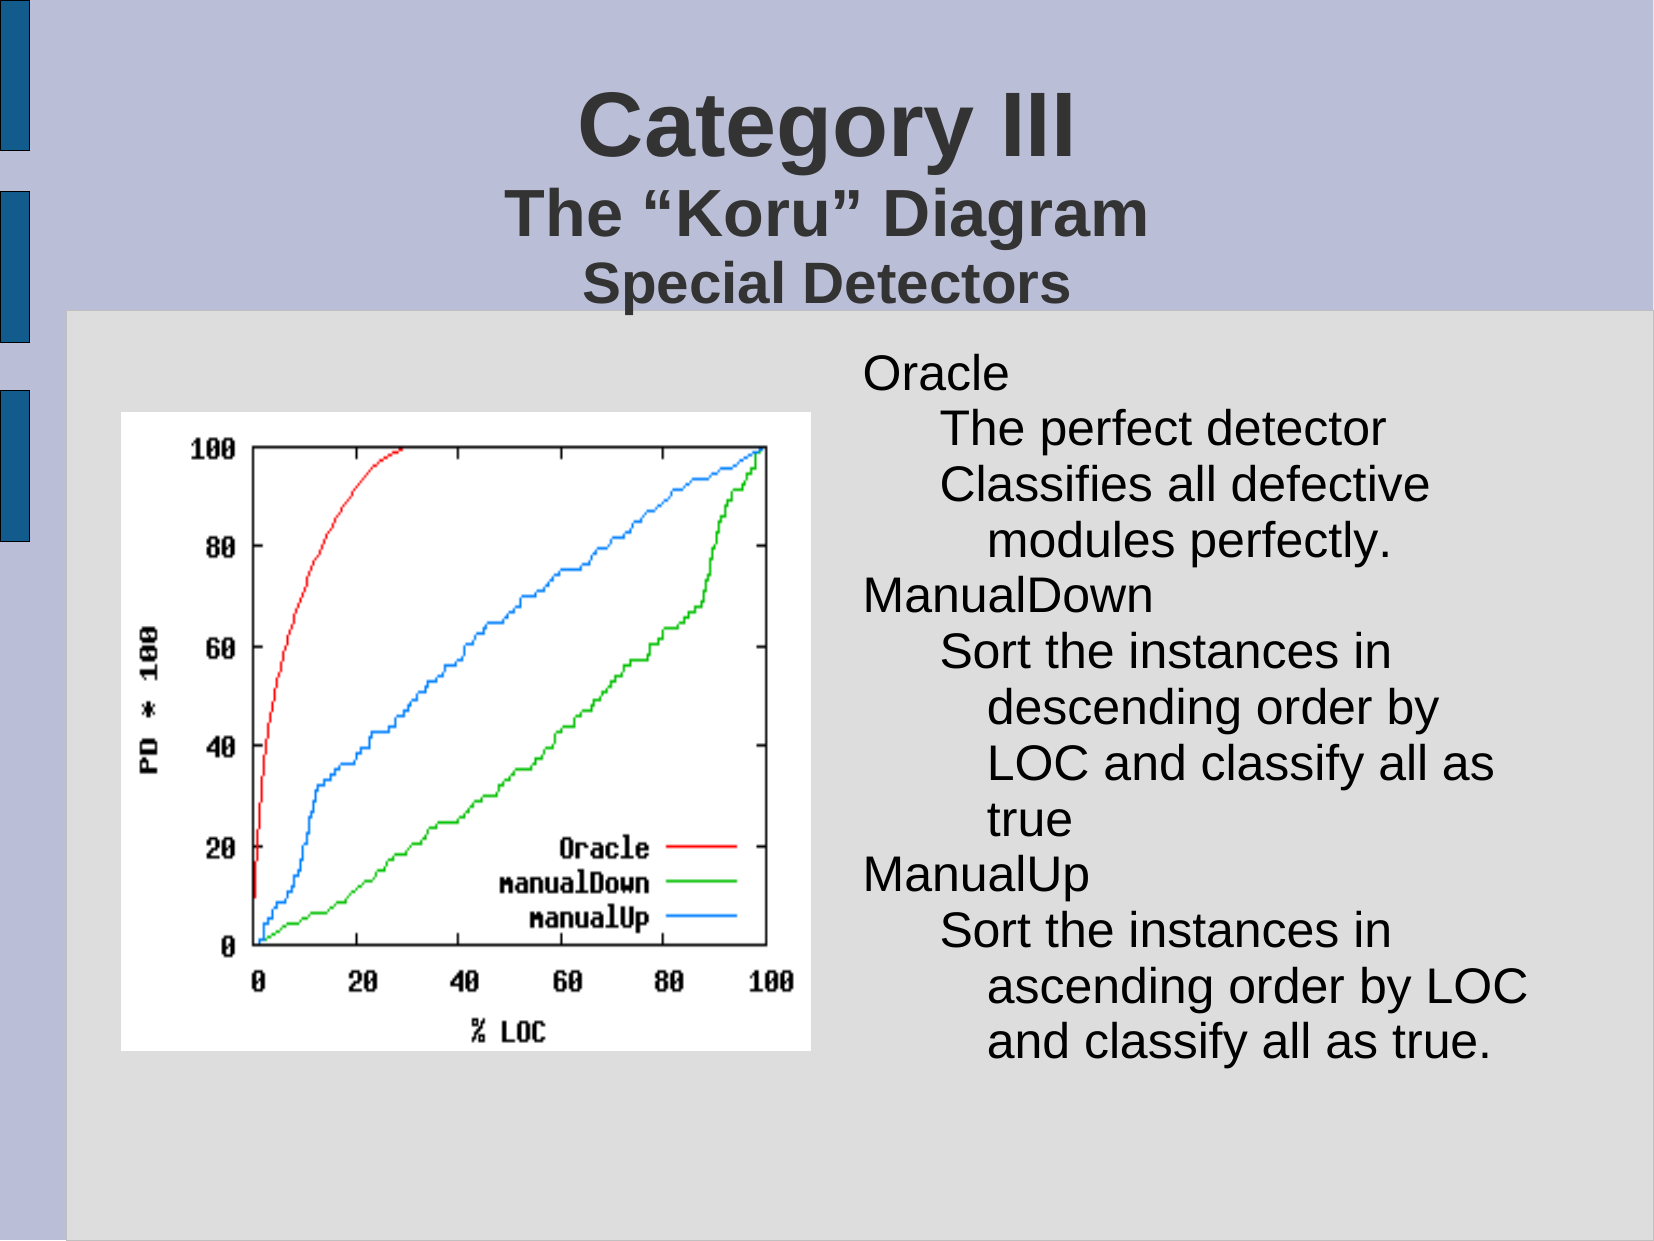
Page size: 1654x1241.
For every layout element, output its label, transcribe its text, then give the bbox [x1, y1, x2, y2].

picture [121, 412, 811, 1051]
title Category III The “Koru” Diagram Special Detectors [121, 72, 1534, 317]
list Oracle The perfect detector Classifies all defective modules perfectly. ManualDown Sort the instances in descending order by LOC and classify all as true ManualUp Sort the instances in ascending order by LOC and classify all as true. [845, 344, 1535, 1127]
